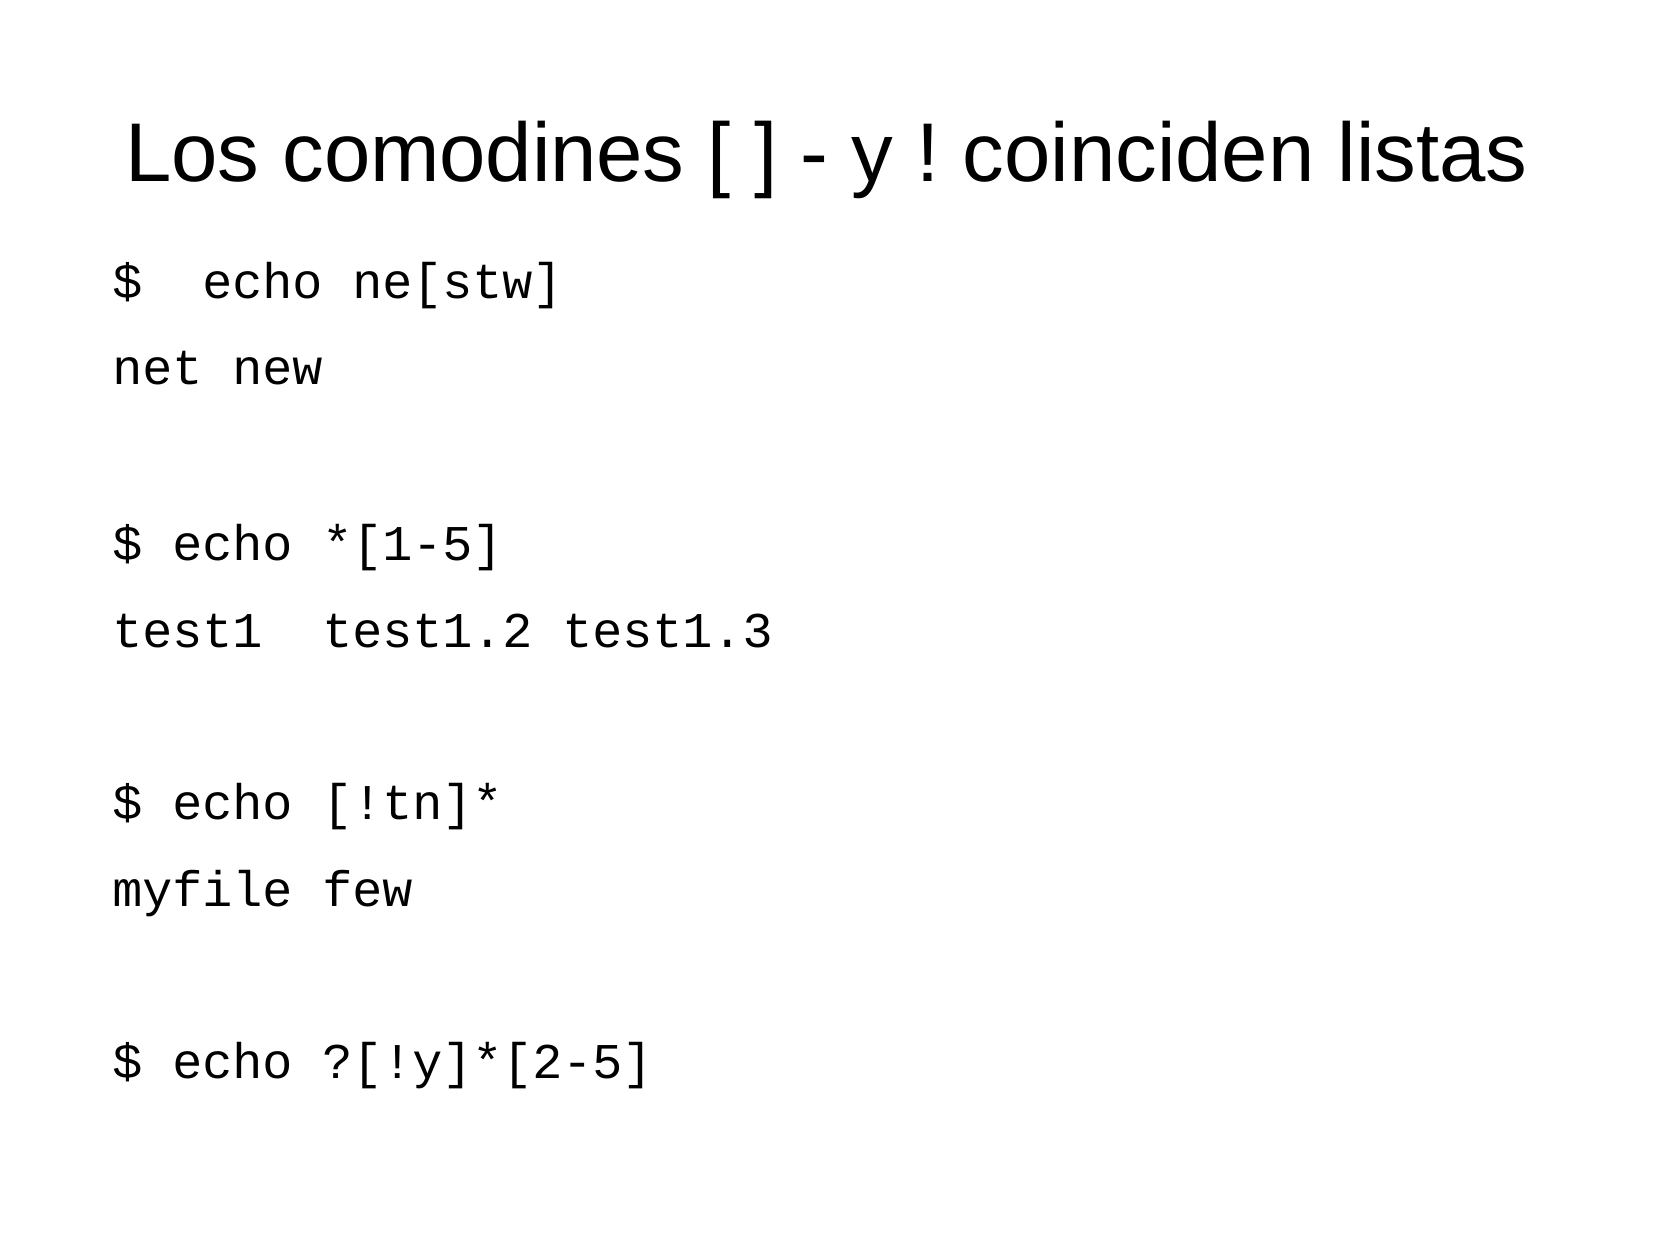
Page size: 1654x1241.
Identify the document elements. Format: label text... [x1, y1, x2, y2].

list $ echo ne[stw] net new $ echo *[1-5] test1 test1.2 test1.3 $ echo [!tn]* myfile few $ echo ?[!y]*[2-5] [112, 256, 1601, 1205]
title Los comodines [ ] - y ! coinciden listas [82, 49, 1571, 257]
